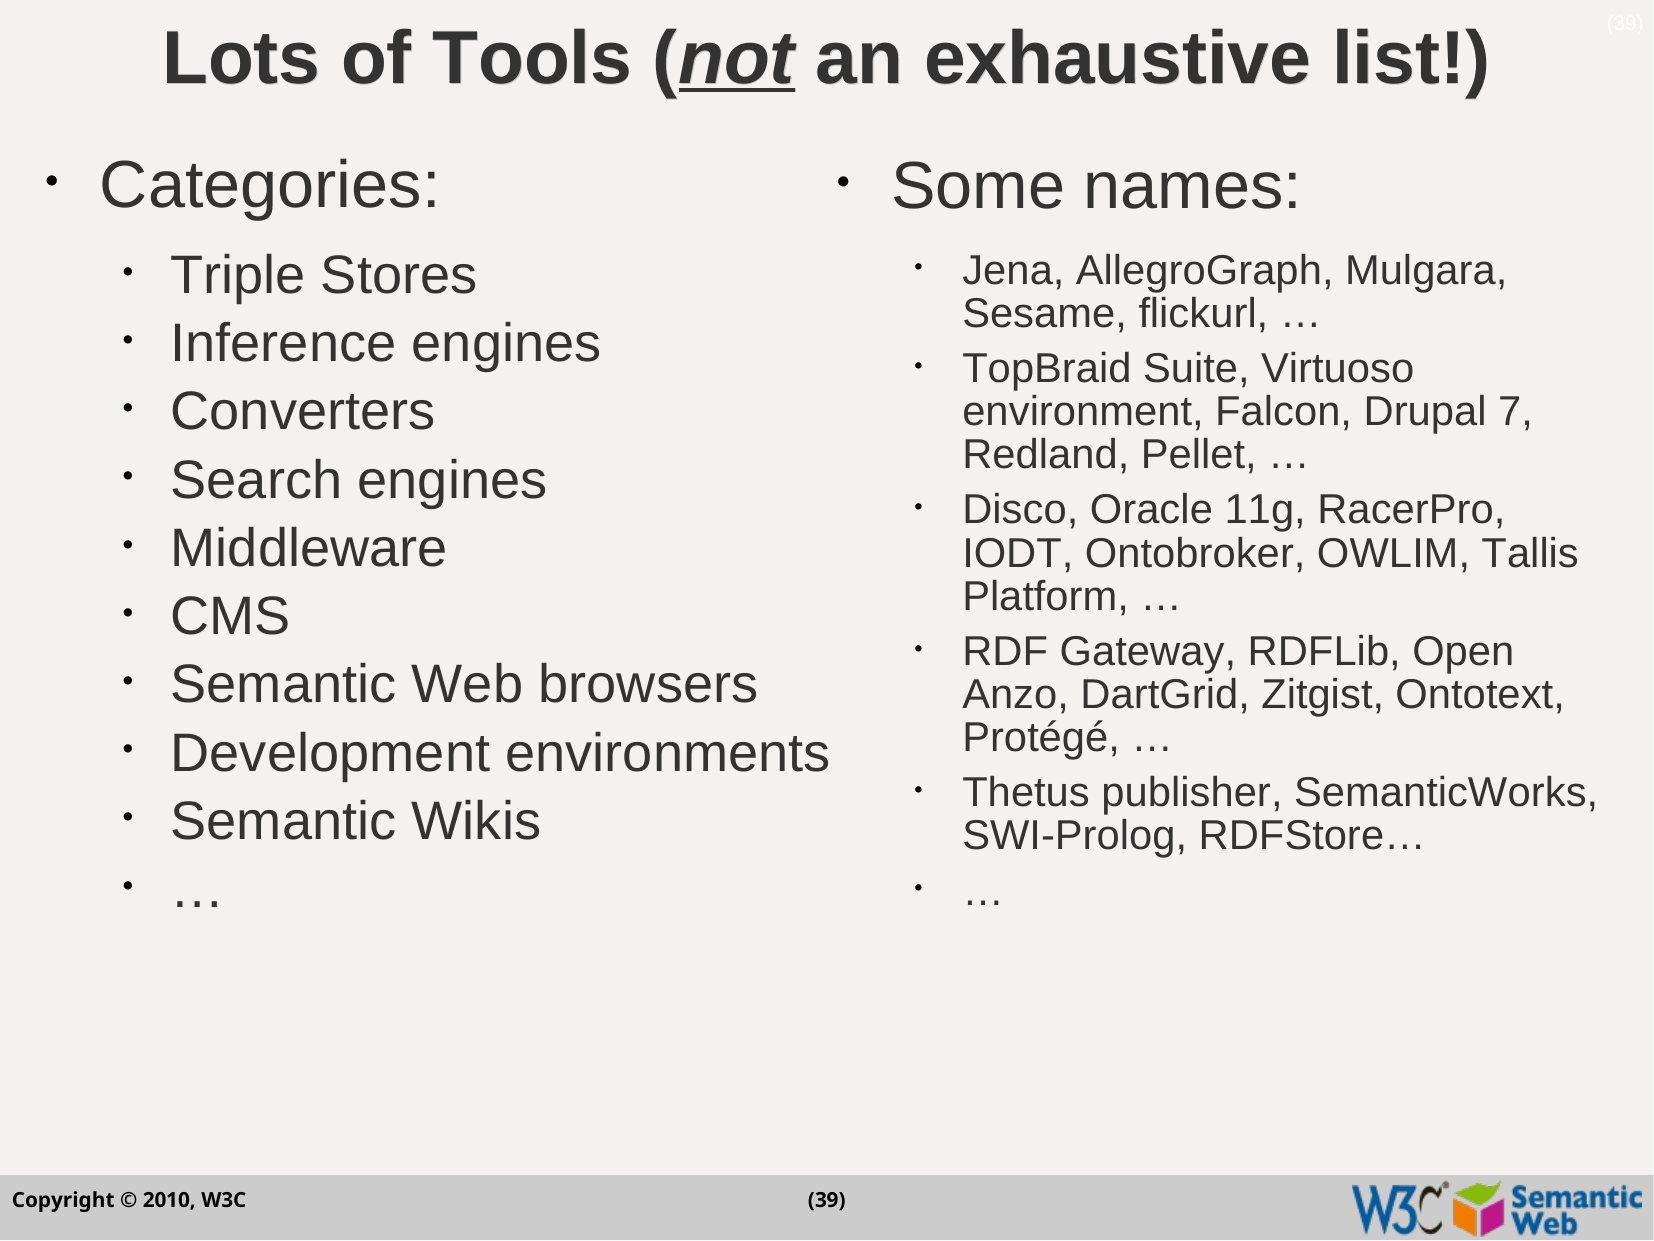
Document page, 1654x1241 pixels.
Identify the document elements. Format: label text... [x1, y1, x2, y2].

list Some names: Jena, AllegroGraph, Mulgara, Sesame, flickurl, … TopBraid Suite, Virtuoso environment, Falcon, Drupal 7, Redland, Pellet, … Disco, Oracle 11g, RacerPro, IODT, Ontobroker, OWLIM, Tallis Platform, … RDF Gateway, RDFLib, Open Anzo, DartGrid, Zitgist, Ontotext, Protégé, … Thetus publisher, SemanticWorks, SWI-Prolog, RDFStore… … [820, 148, 1599, 1124]
list Categories: Triple Stores Inference engines Converters Search engines Middleware CMS Semantic Web browsers Development environments Semantic Wikis … [29, 147, 1624, 1138]
picture [1352, 1178, 1642, 1237]
title Lots of Tools (not an exhaustive list!) [0, 0, 1654, 120]
